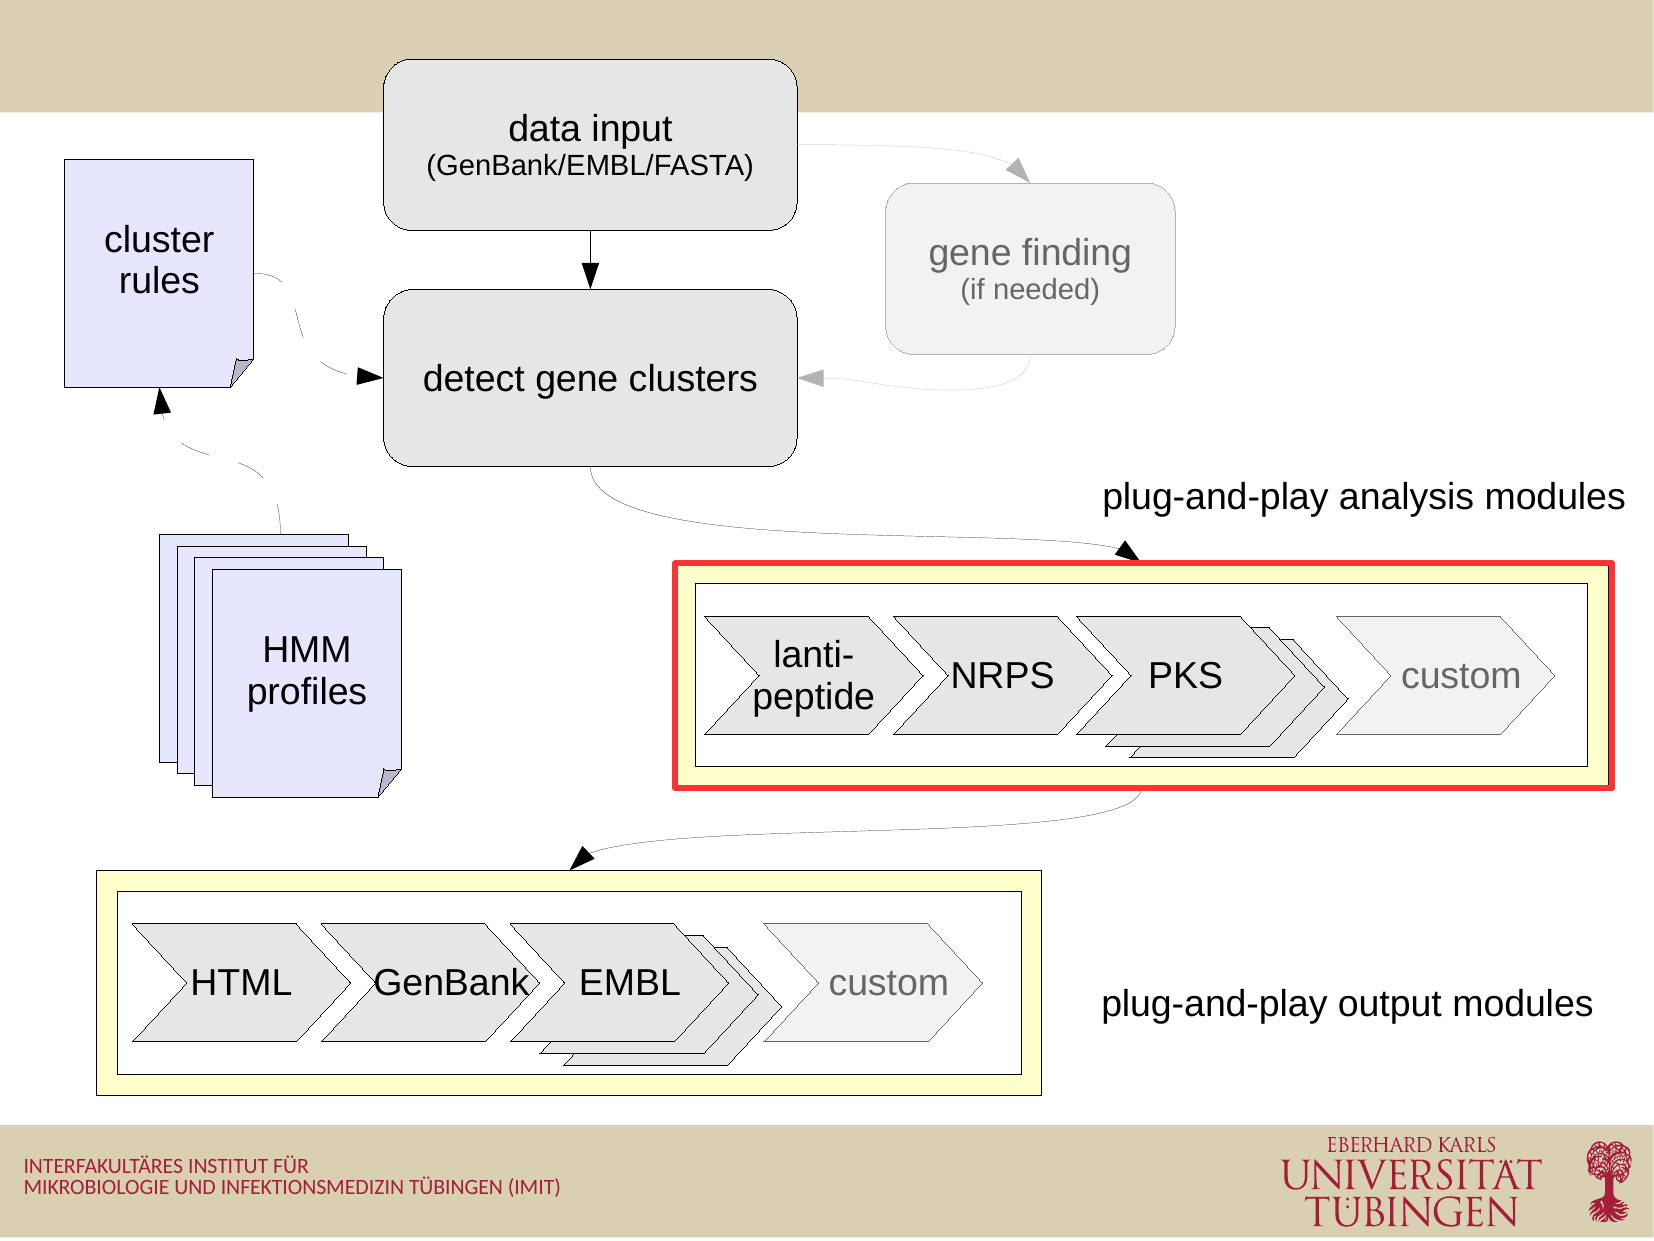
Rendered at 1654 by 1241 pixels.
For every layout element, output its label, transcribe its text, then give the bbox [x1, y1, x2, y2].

text_box NRPS [893, 616, 1113, 735]
text_box PKS [1076, 616, 1295, 735]
text_box HMM profiles [159, 534, 349, 763]
text_box custom [763, 923, 983, 1042]
text_box EMBL [510, 923, 729, 1042]
text_box GenBank [321, 923, 540, 1042]
text_box data input (GenBank/EMBL/FASTA) [383, 59, 798, 231]
text_box cluster rules [64, 159, 254, 388]
text_box [96, 870, 1042, 1096]
text_box plug-and-play output modules [1086, 975, 1654, 1032]
text_box HMM profiles [212, 569, 402, 798]
text_box plug-and-play analysis modules [1087, 468, 1654, 526]
text_box HMM profiles [177, 546, 367, 774]
text_box lanti- peptide [704, 616, 924, 735]
text_box detect gene clusters [383, 289, 798, 467]
text_box HTML [132, 923, 351, 1042]
text_box HMM profiles [194, 557, 384, 786]
text_box custom [1336, 616, 1555, 735]
text_box [678, 566, 1609, 785]
text_box gene finding (if needed) [885, 183, 1176, 355]
